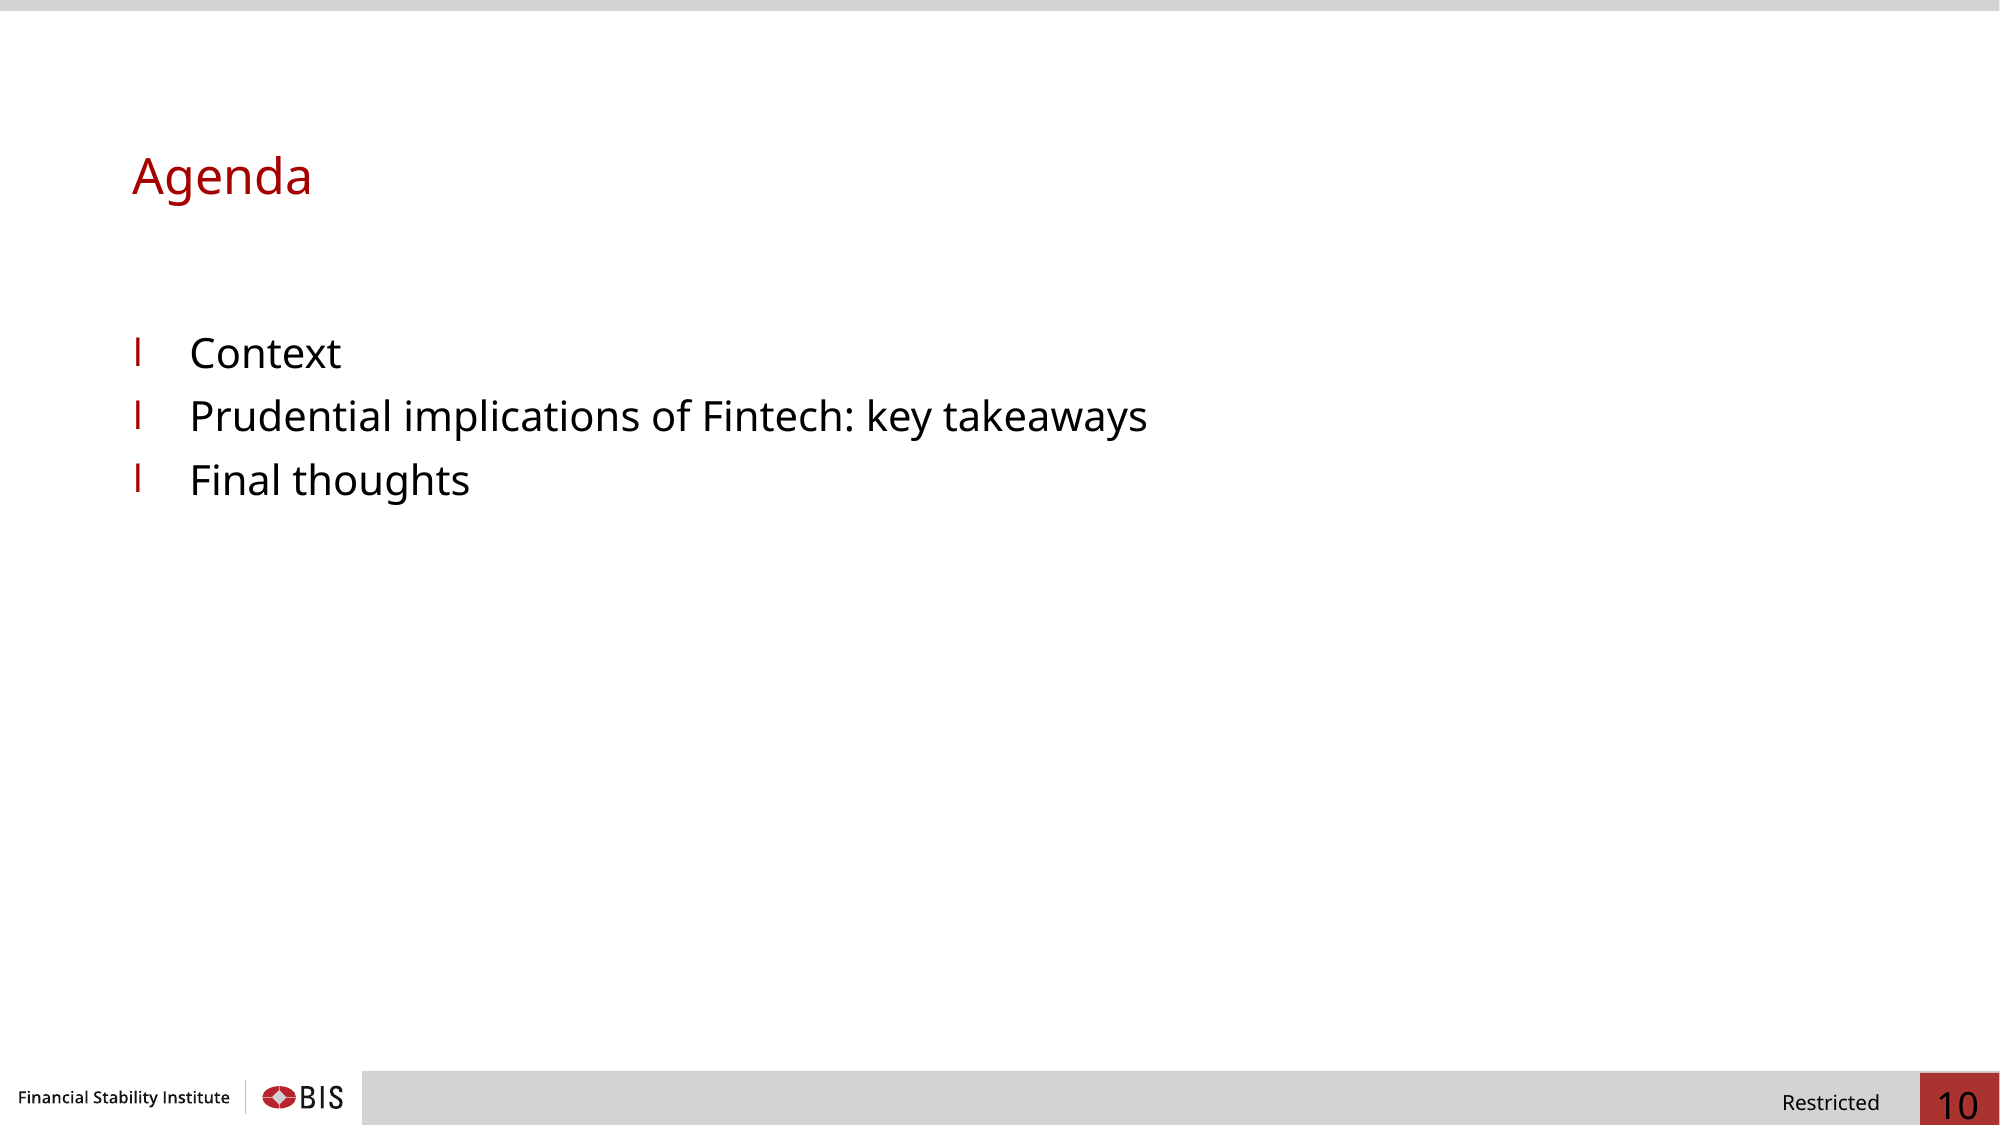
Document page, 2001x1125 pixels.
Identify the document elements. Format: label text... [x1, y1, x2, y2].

list Context Prudential implications of Fintech: key takeaways Final thoughts [118, 314, 1650, 752]
title Agenda [118, 137, 1863, 214]
slide_number <numéro> [1921, 1074, 2000, 1125]
